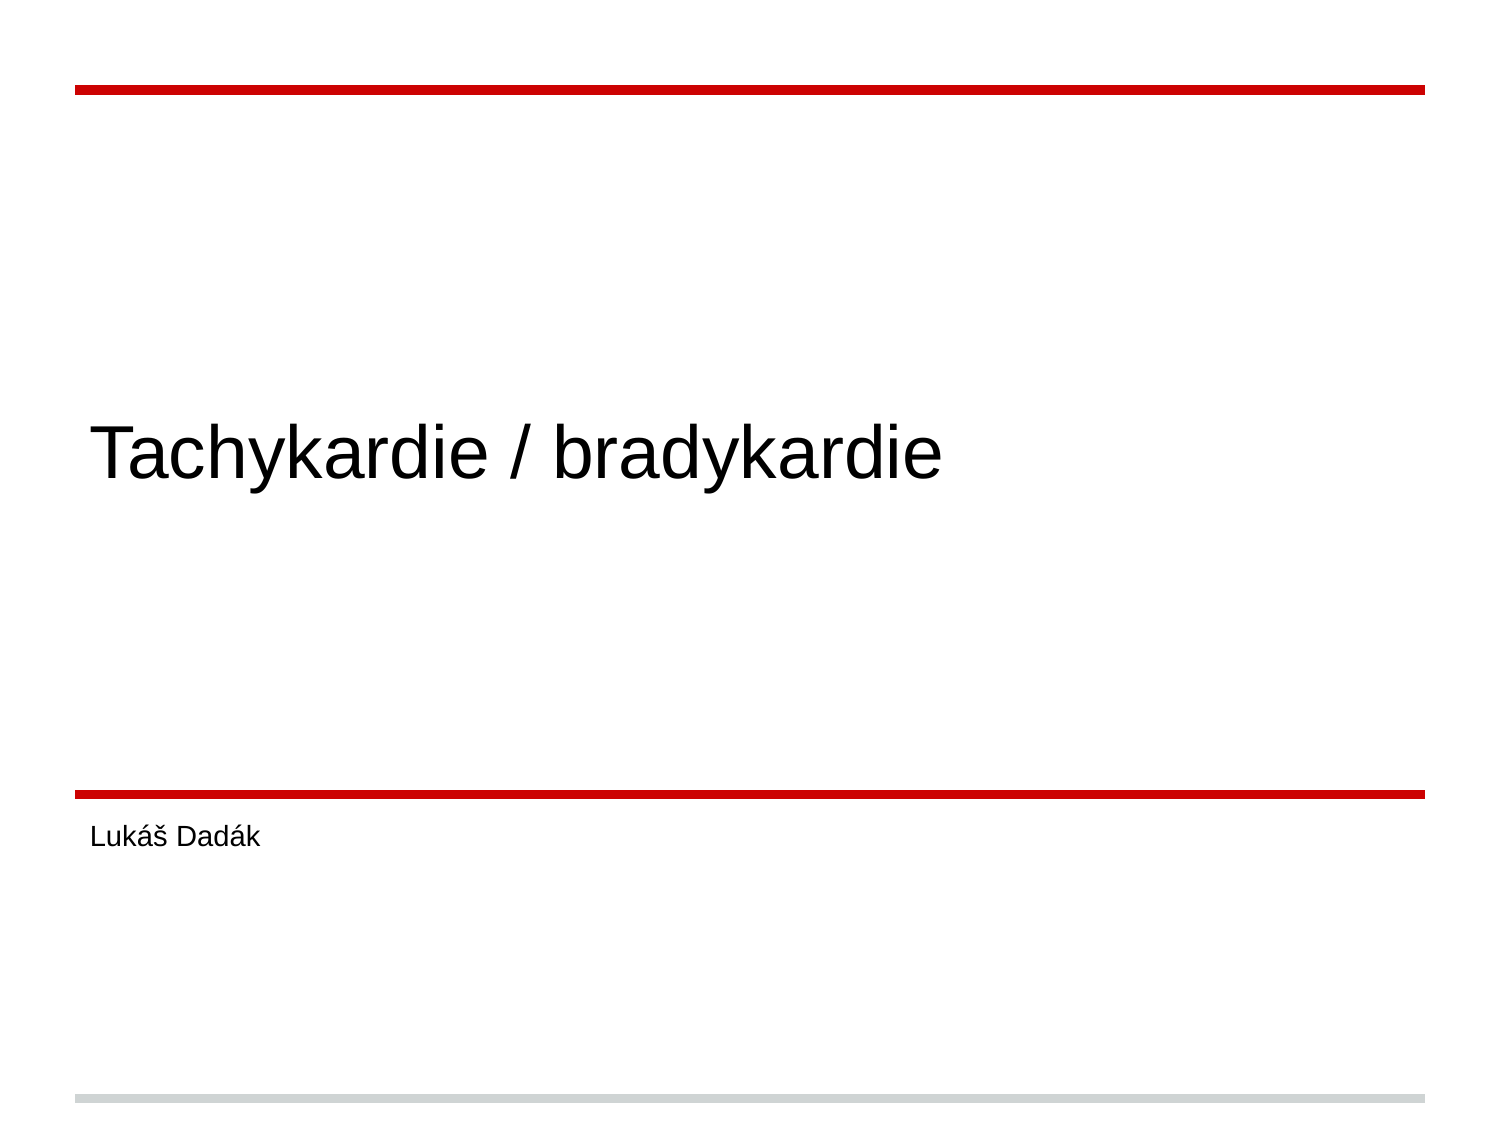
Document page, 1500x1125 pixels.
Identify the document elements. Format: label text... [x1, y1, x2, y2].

text_box Lukáš Dadák [74, 812, 1425, 1083]
title Tachykardie / bradykardie [75, 123, 1425, 782]
